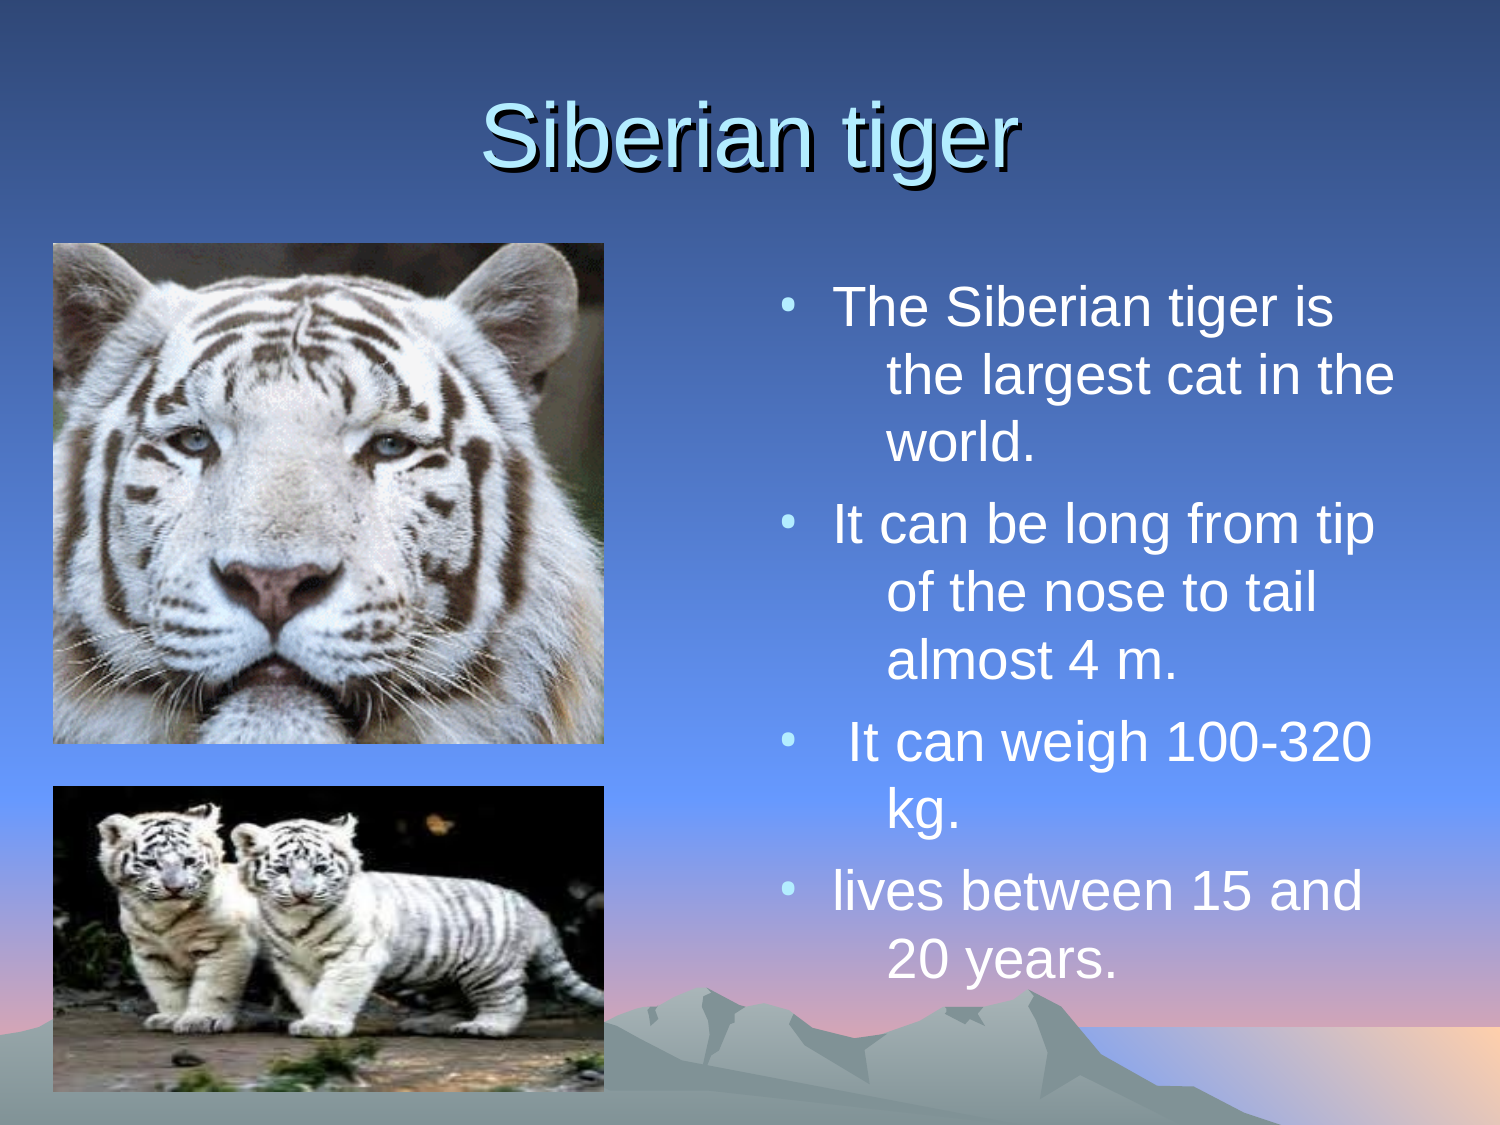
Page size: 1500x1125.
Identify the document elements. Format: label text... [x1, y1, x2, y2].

list The Siberian tiger is the largest cat in the world. It can be long from tip of the nose to tail almost 4 m. It can weigh 100-320 kg. lives between 15 and 20 years. [762, 262, 1426, 1000]
title Siberian tiger [75, 37, 1426, 225]
picture [53, 786, 604, 1092]
picture [53, 243, 604, 744]
